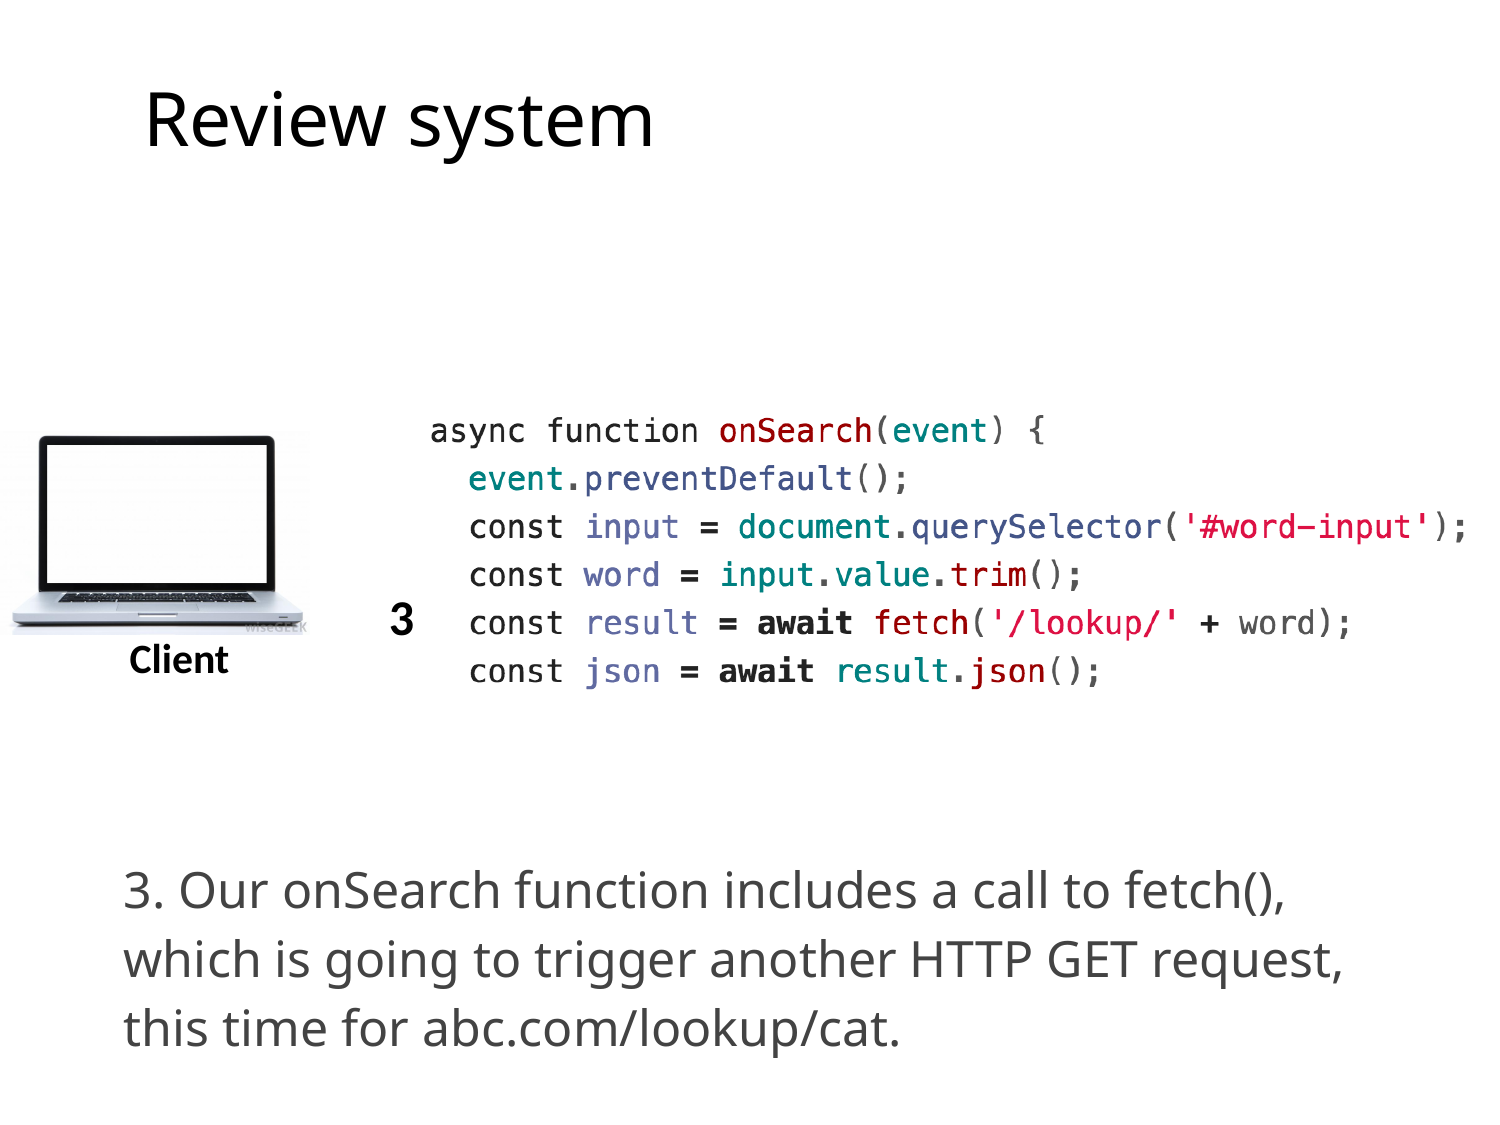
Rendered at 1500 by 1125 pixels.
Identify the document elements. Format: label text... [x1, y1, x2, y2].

text_box Client [57, 600, 303, 714]
title Review system [128, 56, 1372, 183]
list 3. Our onSearch function includes a call to fetch(), which is going to trigger another HTTP GET request, this time for abc.com/lookup/cat. [108, 834, 1429, 996]
text_box 3 [360, 574, 443, 657]
picture [421, 411, 1481, 714]
picture [0, 431, 310, 635]
